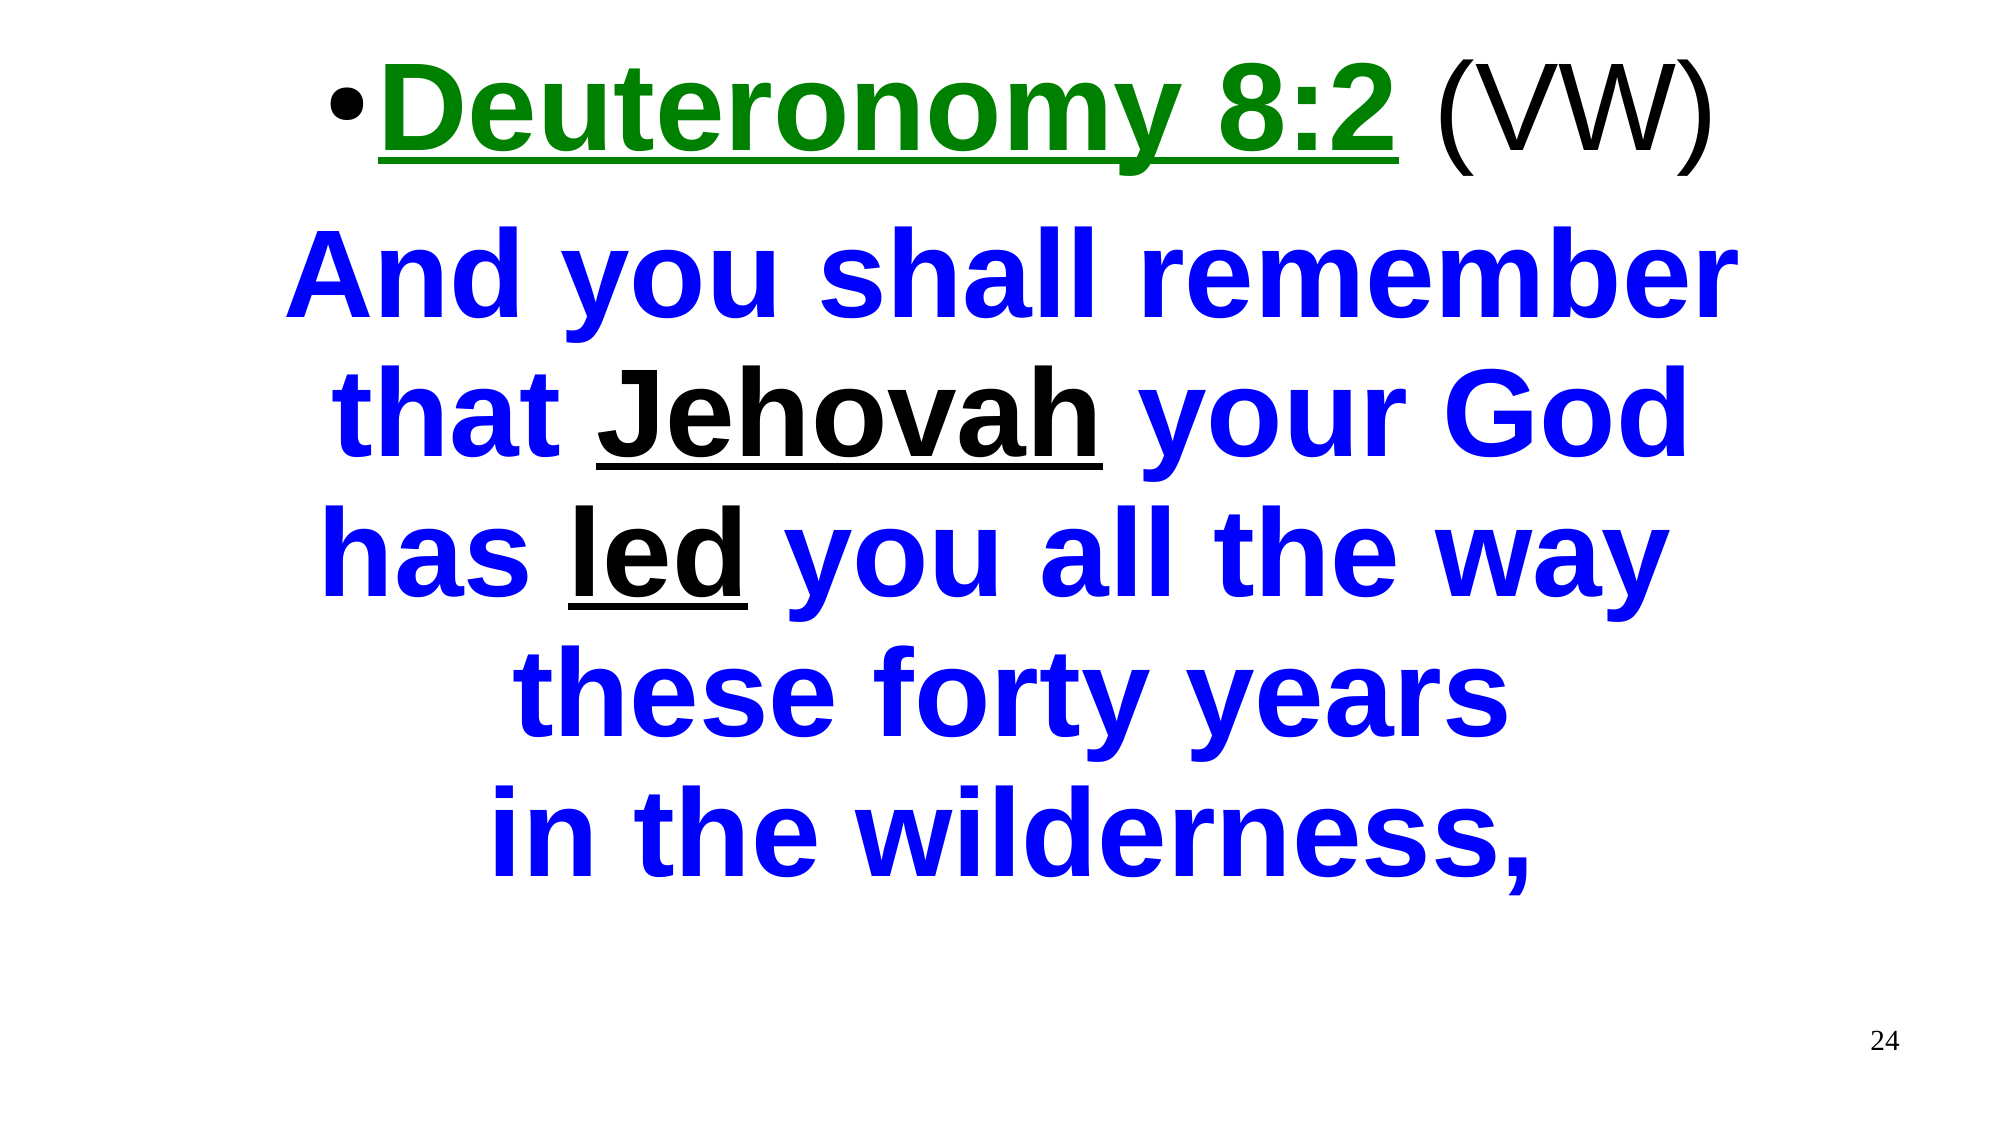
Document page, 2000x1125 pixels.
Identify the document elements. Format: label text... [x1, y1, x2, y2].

list Deuteronomy 8:2 (VW) And you shall remember that Jehovah your God has led you all the way these forty years in the wilderness, [37, 37, 1988, 1125]
